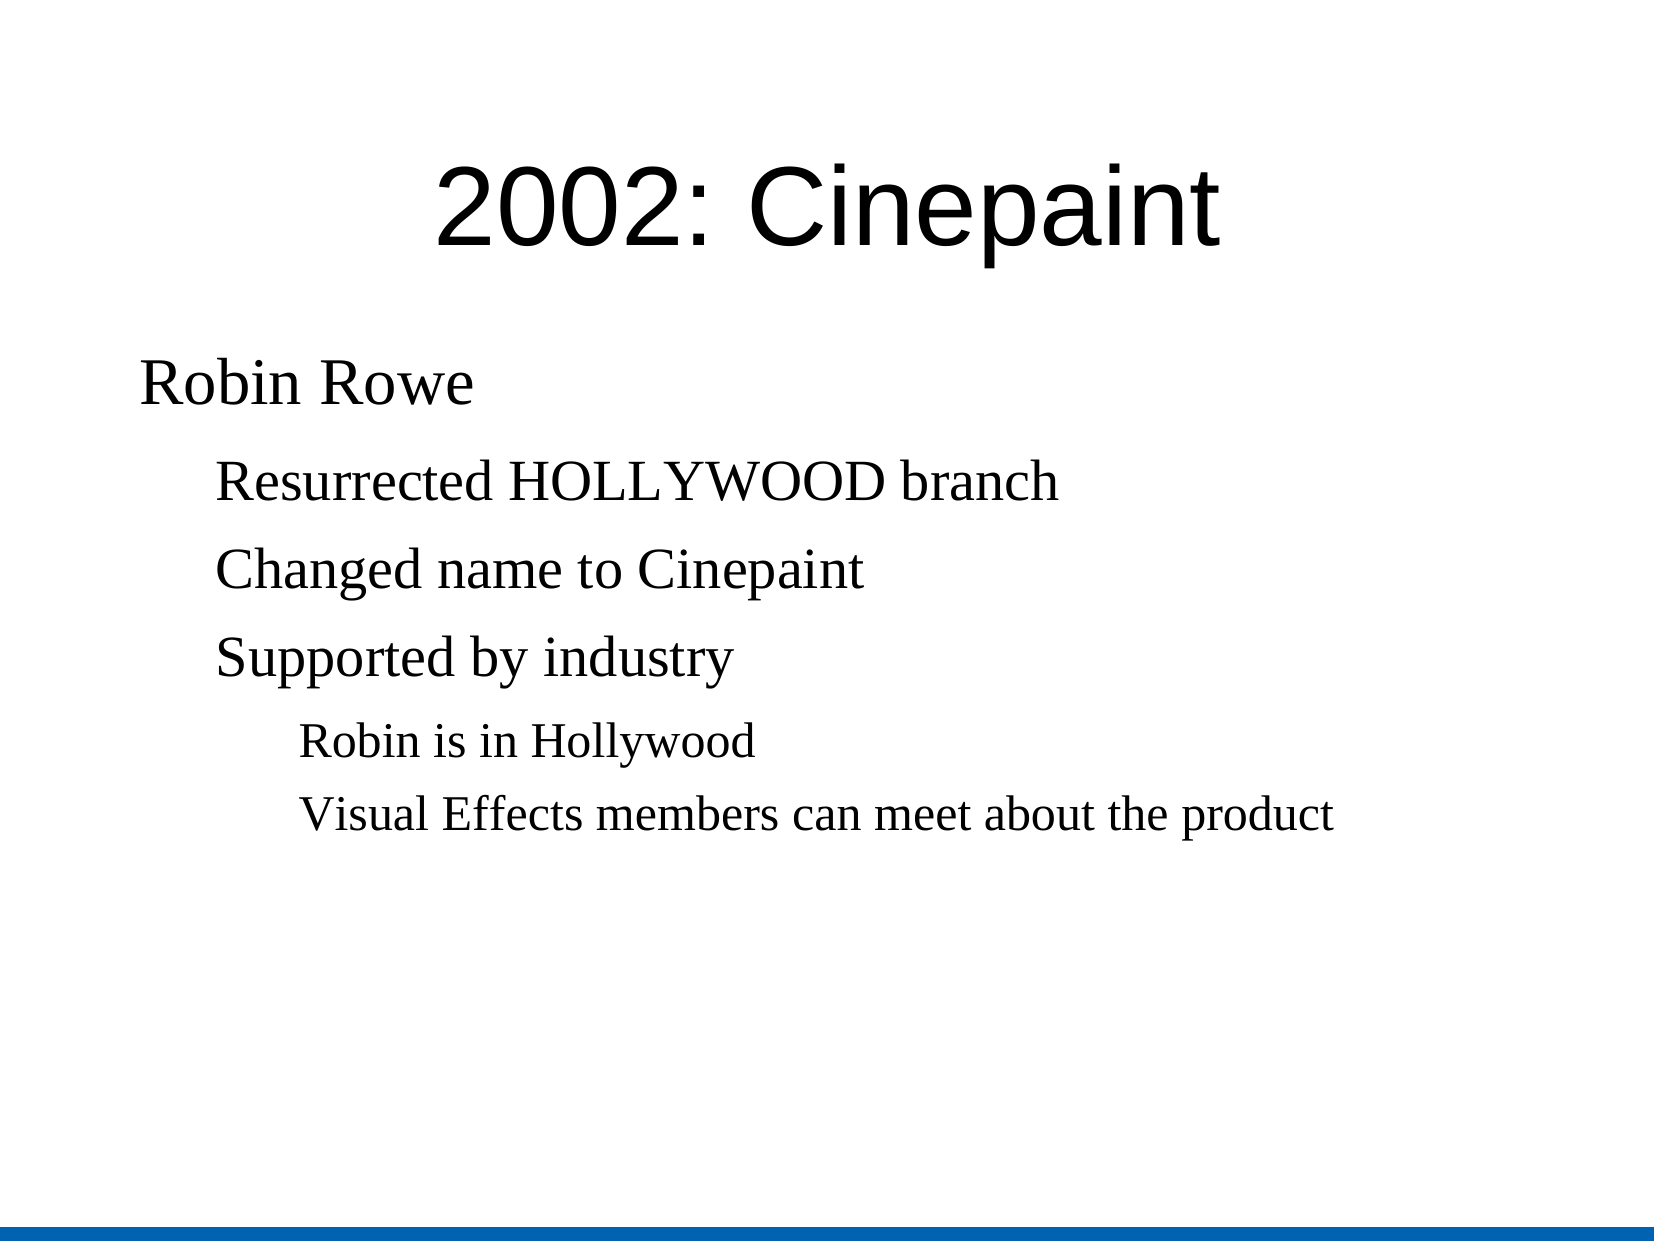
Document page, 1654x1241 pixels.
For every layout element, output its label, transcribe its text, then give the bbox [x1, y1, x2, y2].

title 2002: Cinepaint [121, 102, 1534, 310]
list Robin Rowe Resurrected HOLLYWOOD branch Changed name to Cinepaint Supported by industry Robin is in Hollywood Visual Effects members can meet about the product [121, 344, 1534, 1127]
